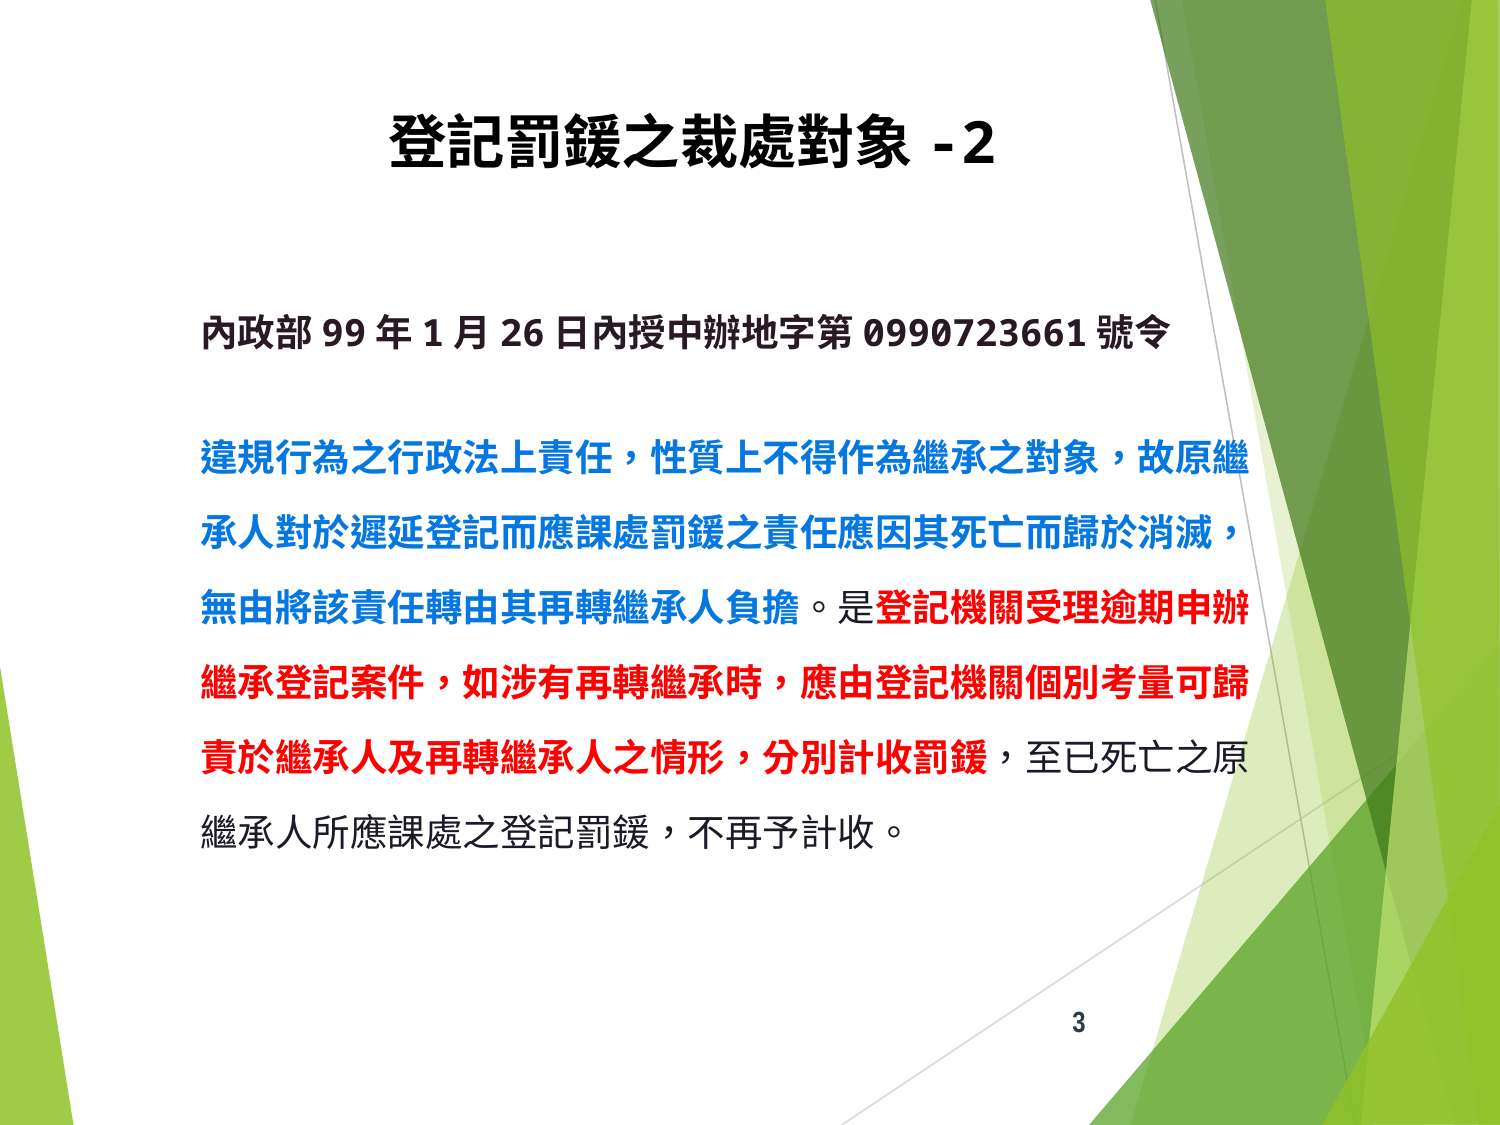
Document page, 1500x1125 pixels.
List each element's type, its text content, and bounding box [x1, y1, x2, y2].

text_box 3 [1057, 991, 1142, 1052]
text_box 內政部99年1月26日內授中辦地字第0990723661號令 違規行為之行政法上責任，性質上不得作為繼承之對象，故原繼承人對於遲延登記而應課處罰鍰之責任應因其死亡而歸於消滅，無由將該責任轉由其再轉繼承人負擔。是登記機關受理逾期申辦繼承登記案件，如涉有再轉繼承時，應由登記機關個別考量可歸責於繼承人及再轉繼承人之情形，分別計收罰鍰，至已死亡之原繼承人所應課處之登記罰鍰，不再予計收。 [184, 296, 1299, 868]
text_box 登記罰鍰之裁處對象-2 [373, 98, 1034, 185]
